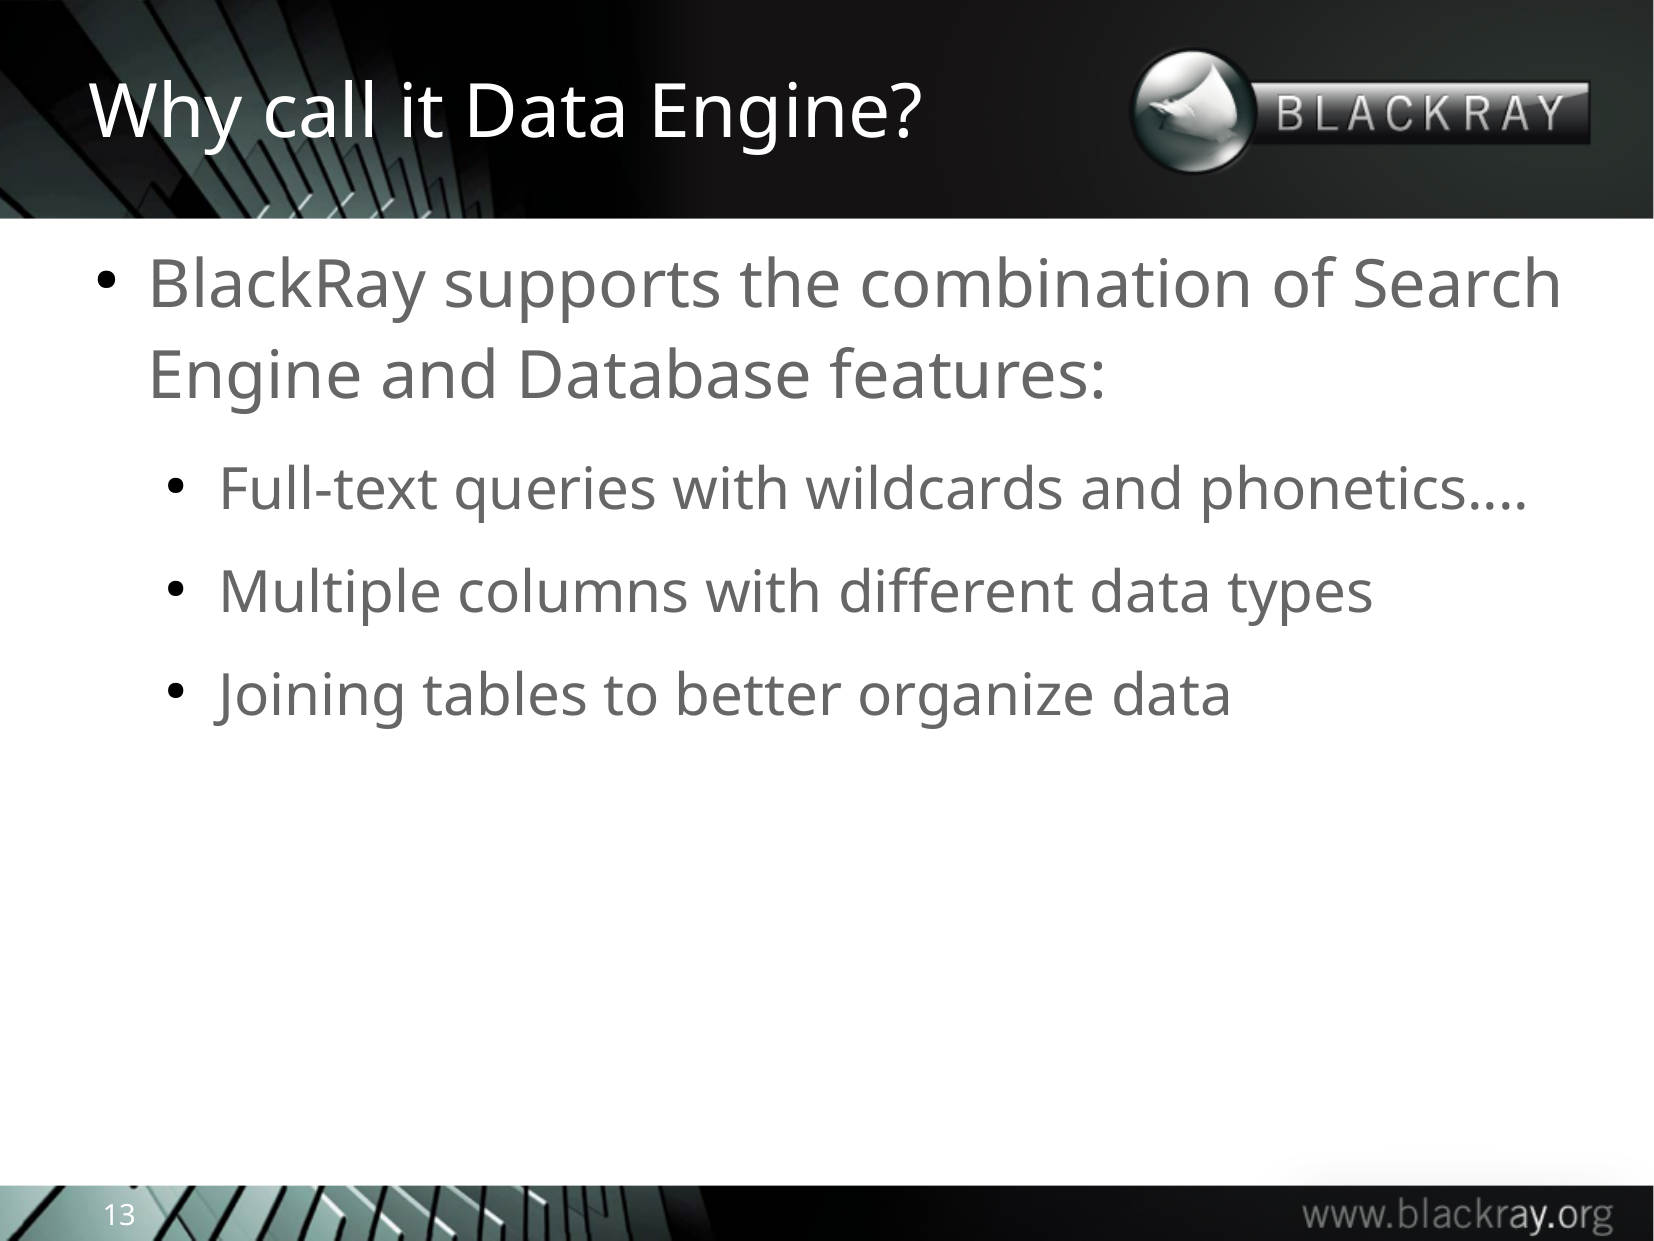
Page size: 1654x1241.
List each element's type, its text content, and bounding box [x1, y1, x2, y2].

list BlackRay supports the combination of Search Engine and Database features: Full-text queries with wildcards and phonetics.... Multiple columns with different data types Joining tables to better organize data [76, 236, 1625, 1137]
picture [0, 0, 1654, 1241]
title Why call it Data Engine? [88, 46, 1577, 170]
